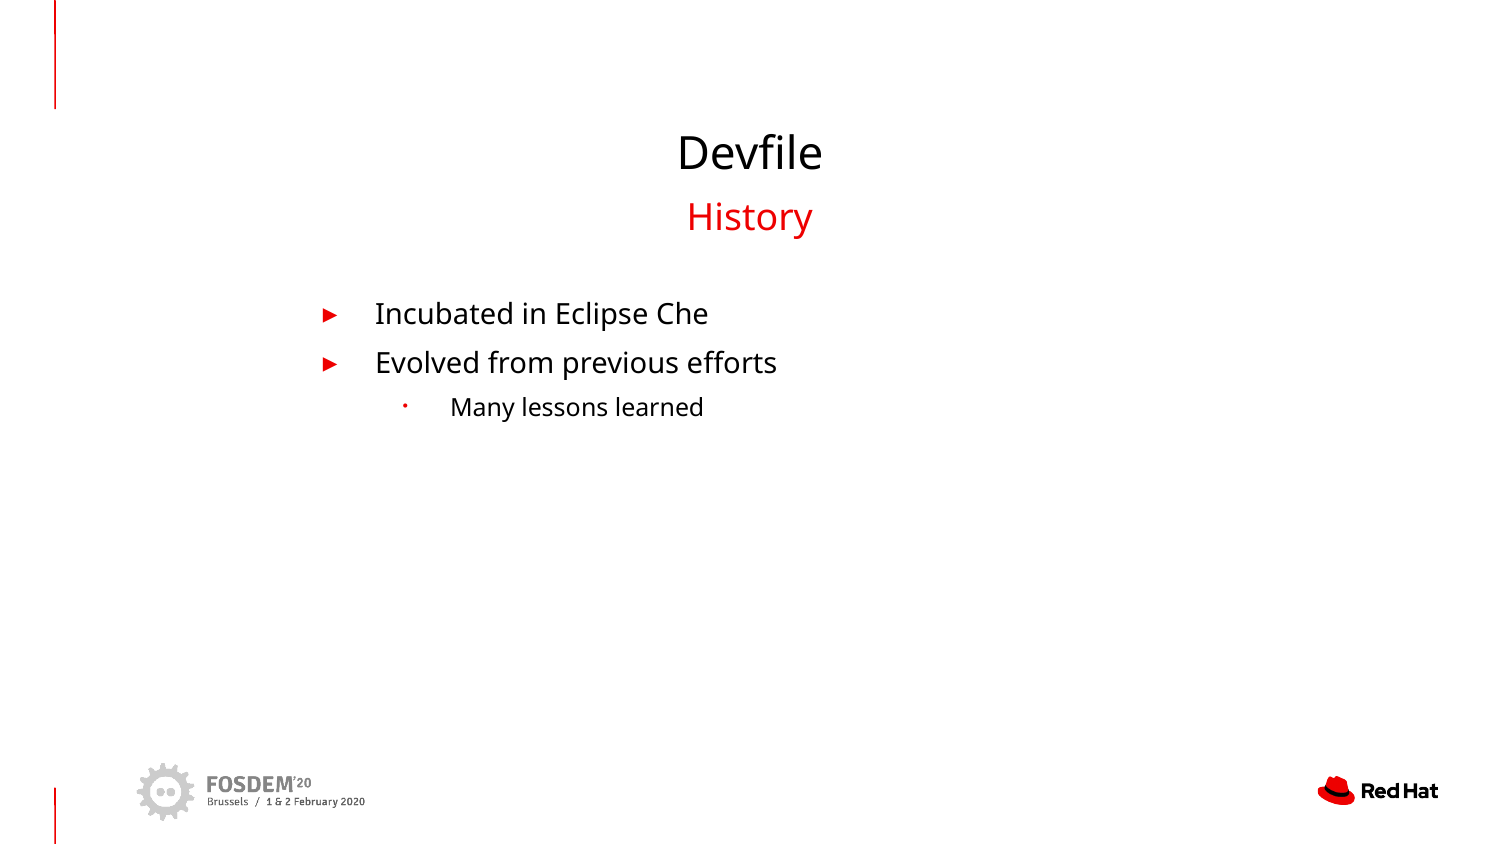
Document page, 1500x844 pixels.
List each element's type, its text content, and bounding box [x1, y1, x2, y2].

list Incubated in Eclipse Che Evolved from previous efforts Many lessons learned [300, 281, 1200, 732]
picture [1317, 776, 1438, 805]
picture [124, 758, 371, 825]
title Devfile [108, 107, 1392, 175]
subtitle History [108, 175, 1392, 263]
